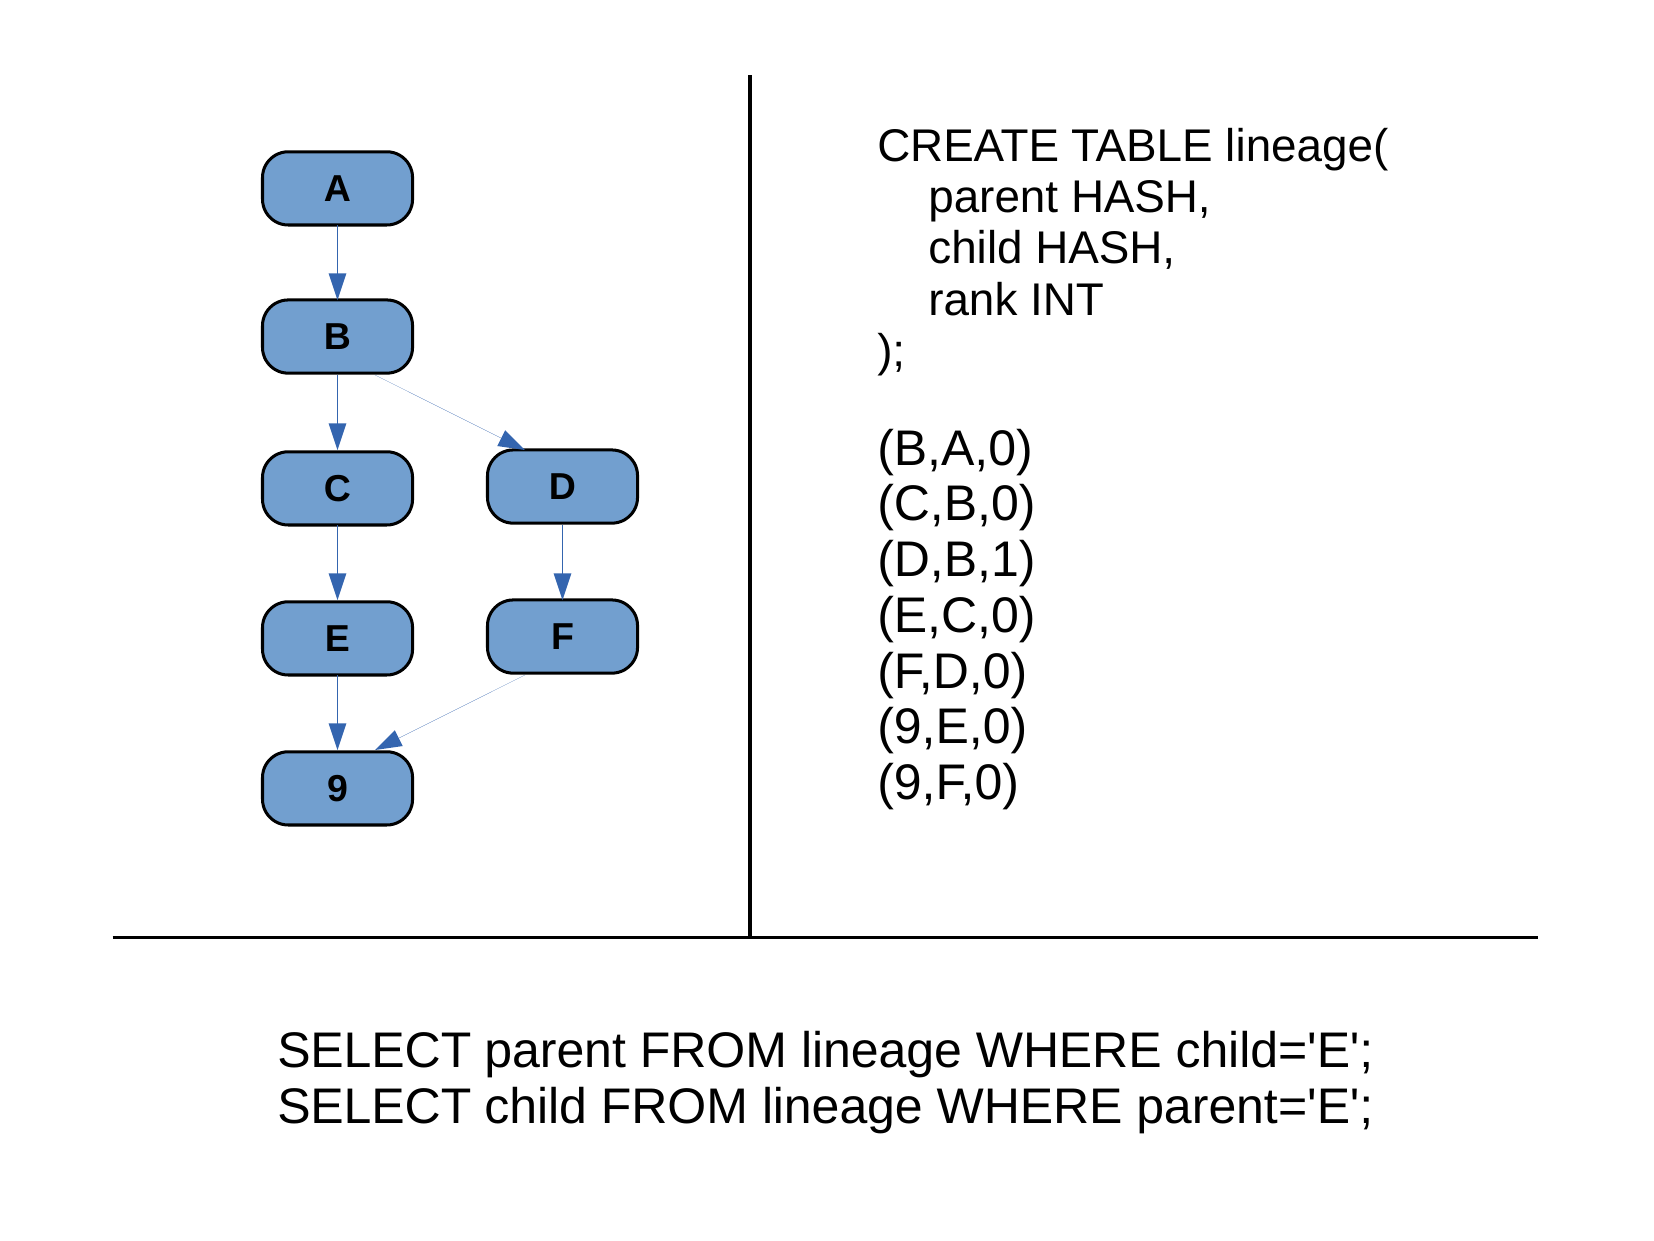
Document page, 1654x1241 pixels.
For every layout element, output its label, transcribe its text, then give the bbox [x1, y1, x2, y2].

text_box 9 [262, 751, 413, 826]
text_box F [487, 599, 638, 674]
text_box E [262, 601, 413, 676]
text_box C [262, 451, 413, 526]
text_box A [262, 151, 413, 226]
text_box D [487, 449, 638, 524]
text_box B [262, 299, 413, 374]
text_box SELECT parent FROM lineage WHERE child='E'; SELECT child FROM lineage WHERE parent='E'; [262, 1015, 1488, 1143]
text_box CREATE TABLE lineage( parent HASH, child HASH, rank INT ); [862, 112, 1426, 384]
text_box (B,A,0) (C,B,0) (D,B,1) (E,C,0) (F,D,0) (9,E,0) (9,F,0) [862, 412, 1074, 822]
